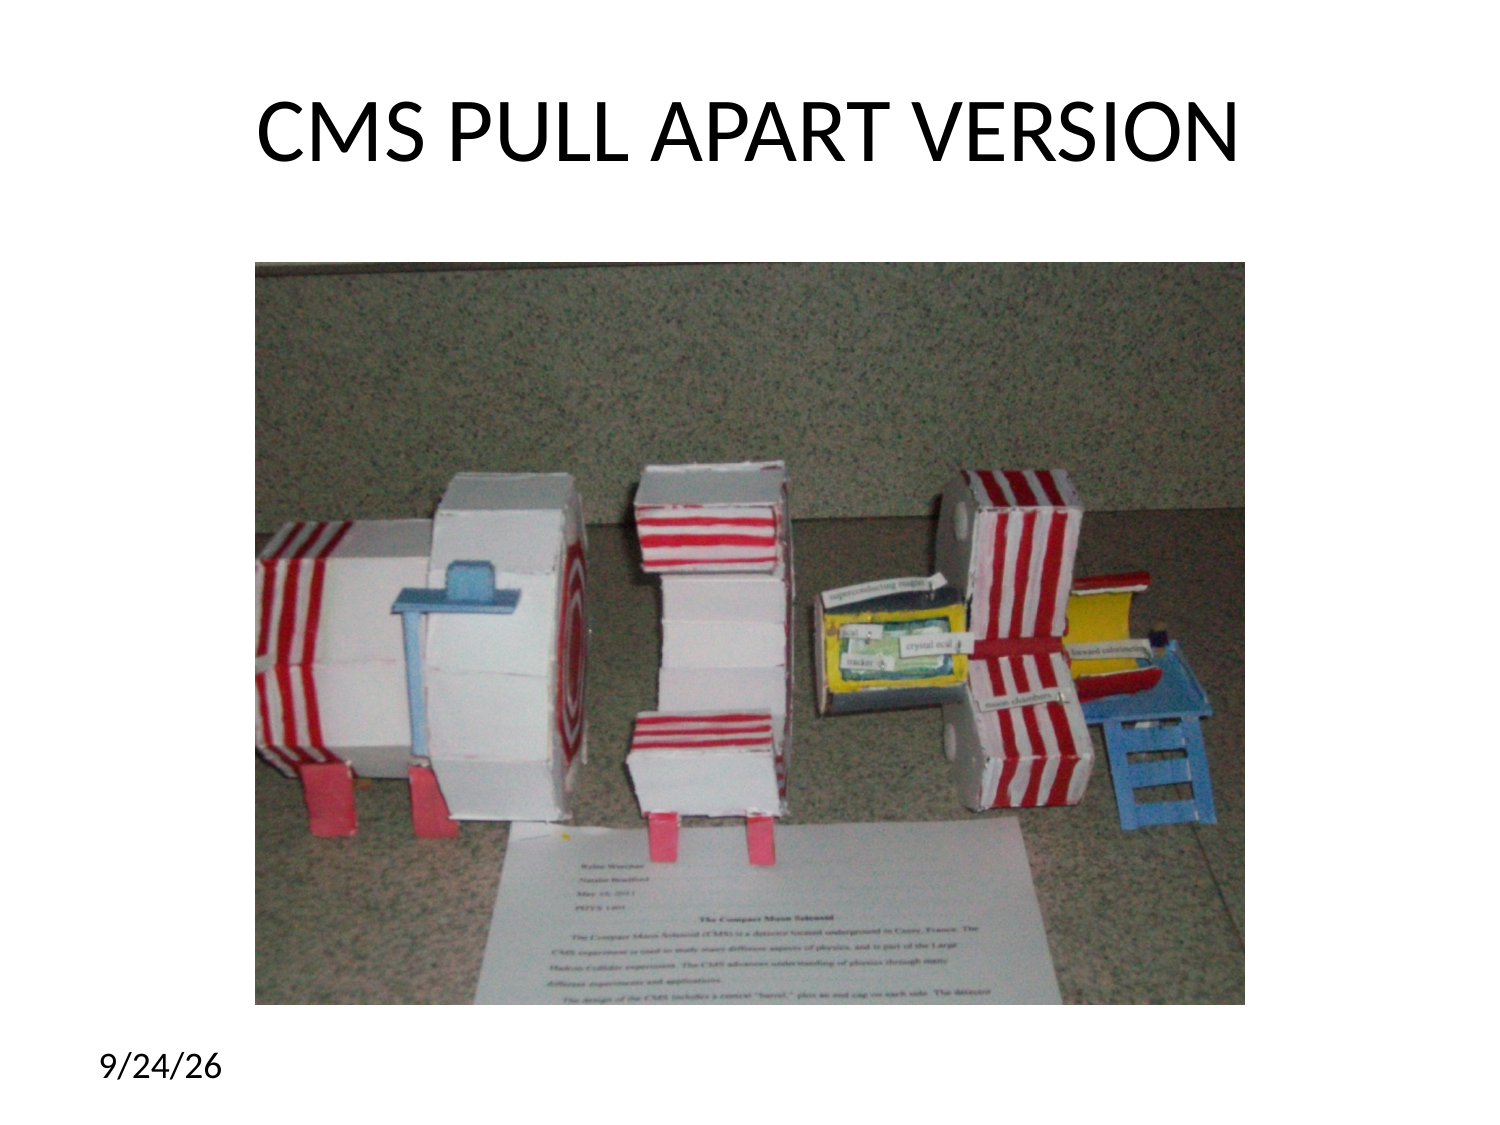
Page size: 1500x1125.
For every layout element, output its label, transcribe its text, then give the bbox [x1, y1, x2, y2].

picture [255, 262, 1245, 1005]
title CMS PULL APART VERSION [75, 45, 1425, 233]
